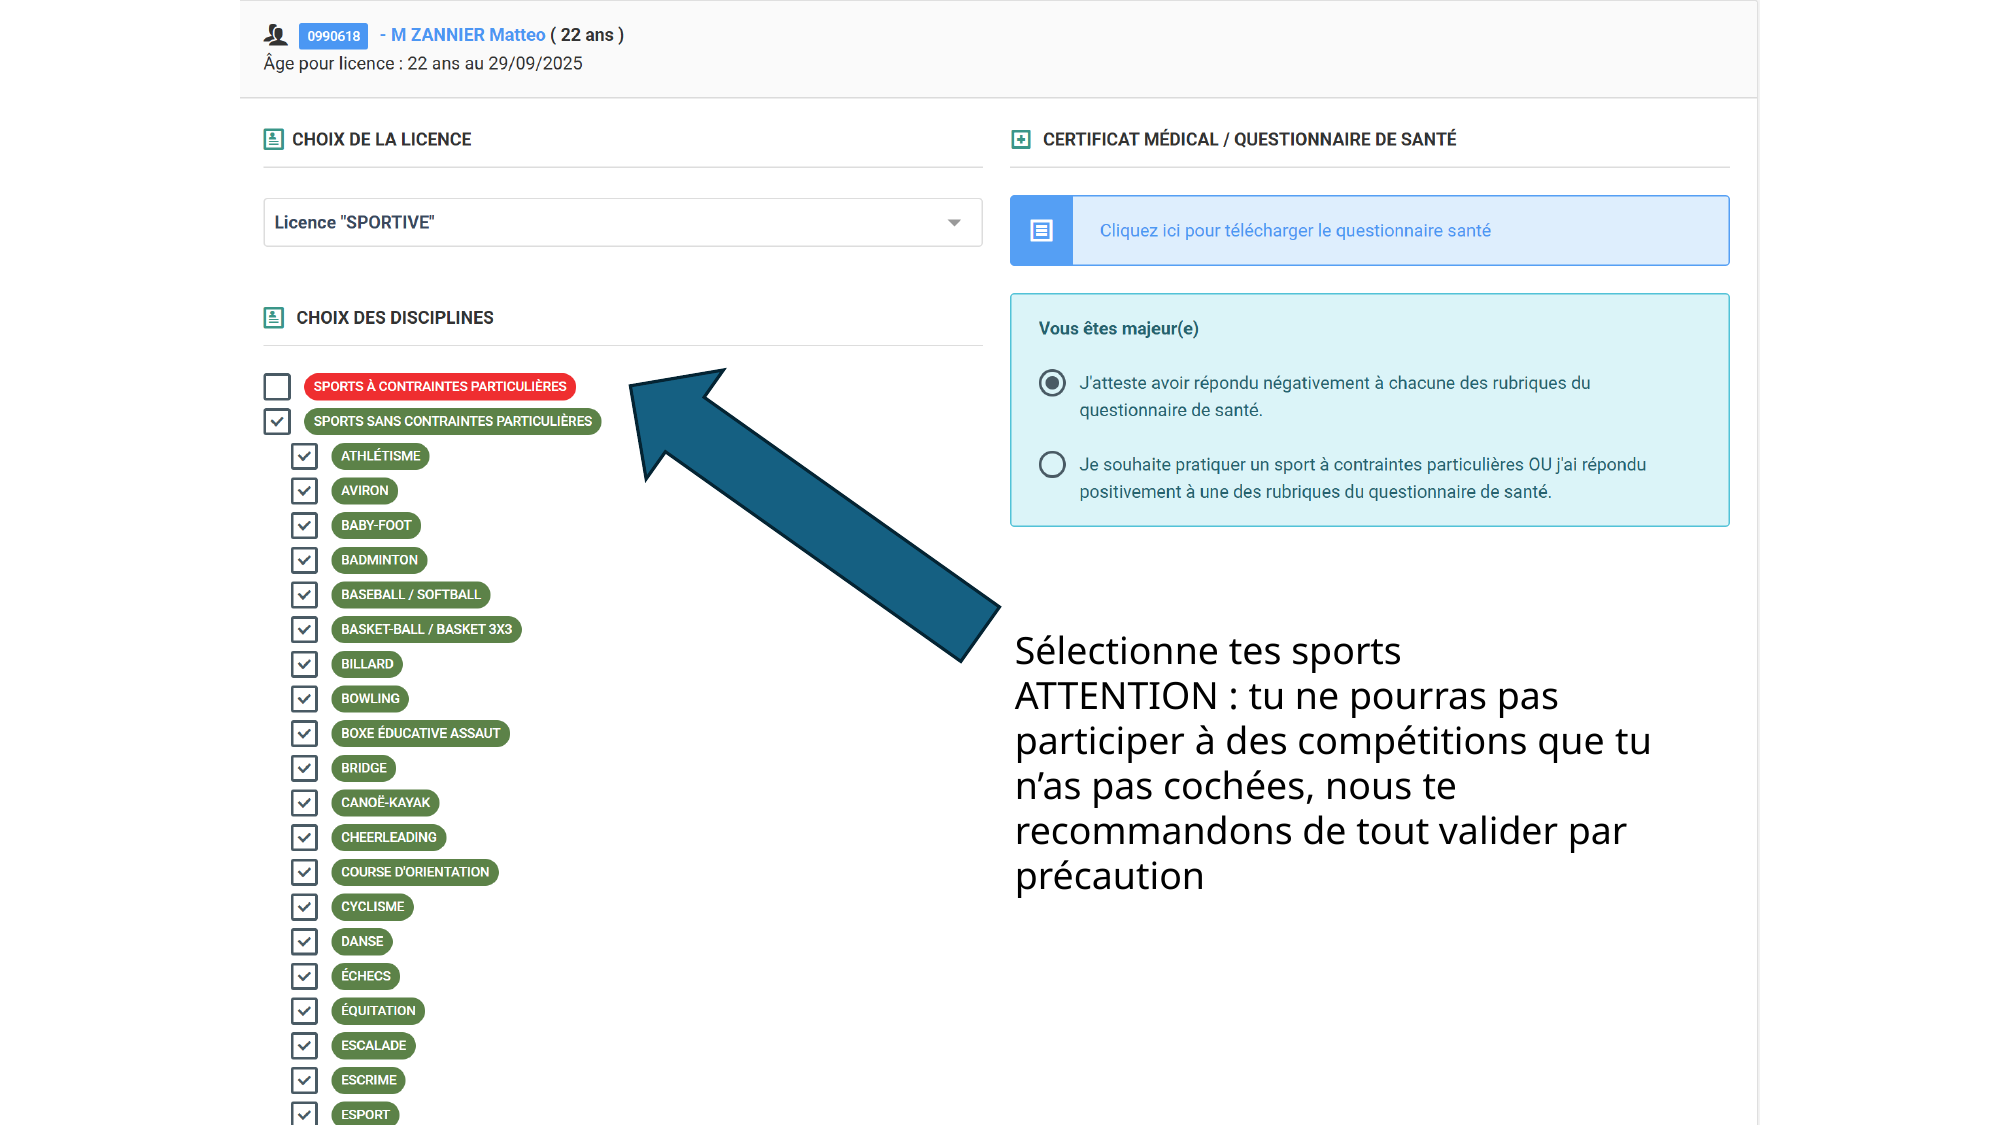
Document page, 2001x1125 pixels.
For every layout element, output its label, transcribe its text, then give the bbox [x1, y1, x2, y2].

text_box [630, 369, 1000, 662]
text_box Sélectionne tes sports ATTENTION : tu ne pourras pas participer à des compétitions que tu n’as pas cochées, nous te recommandons de tout valider par précaution [999, 619, 1674, 908]
picture [240, 0, 1760, 1125]
